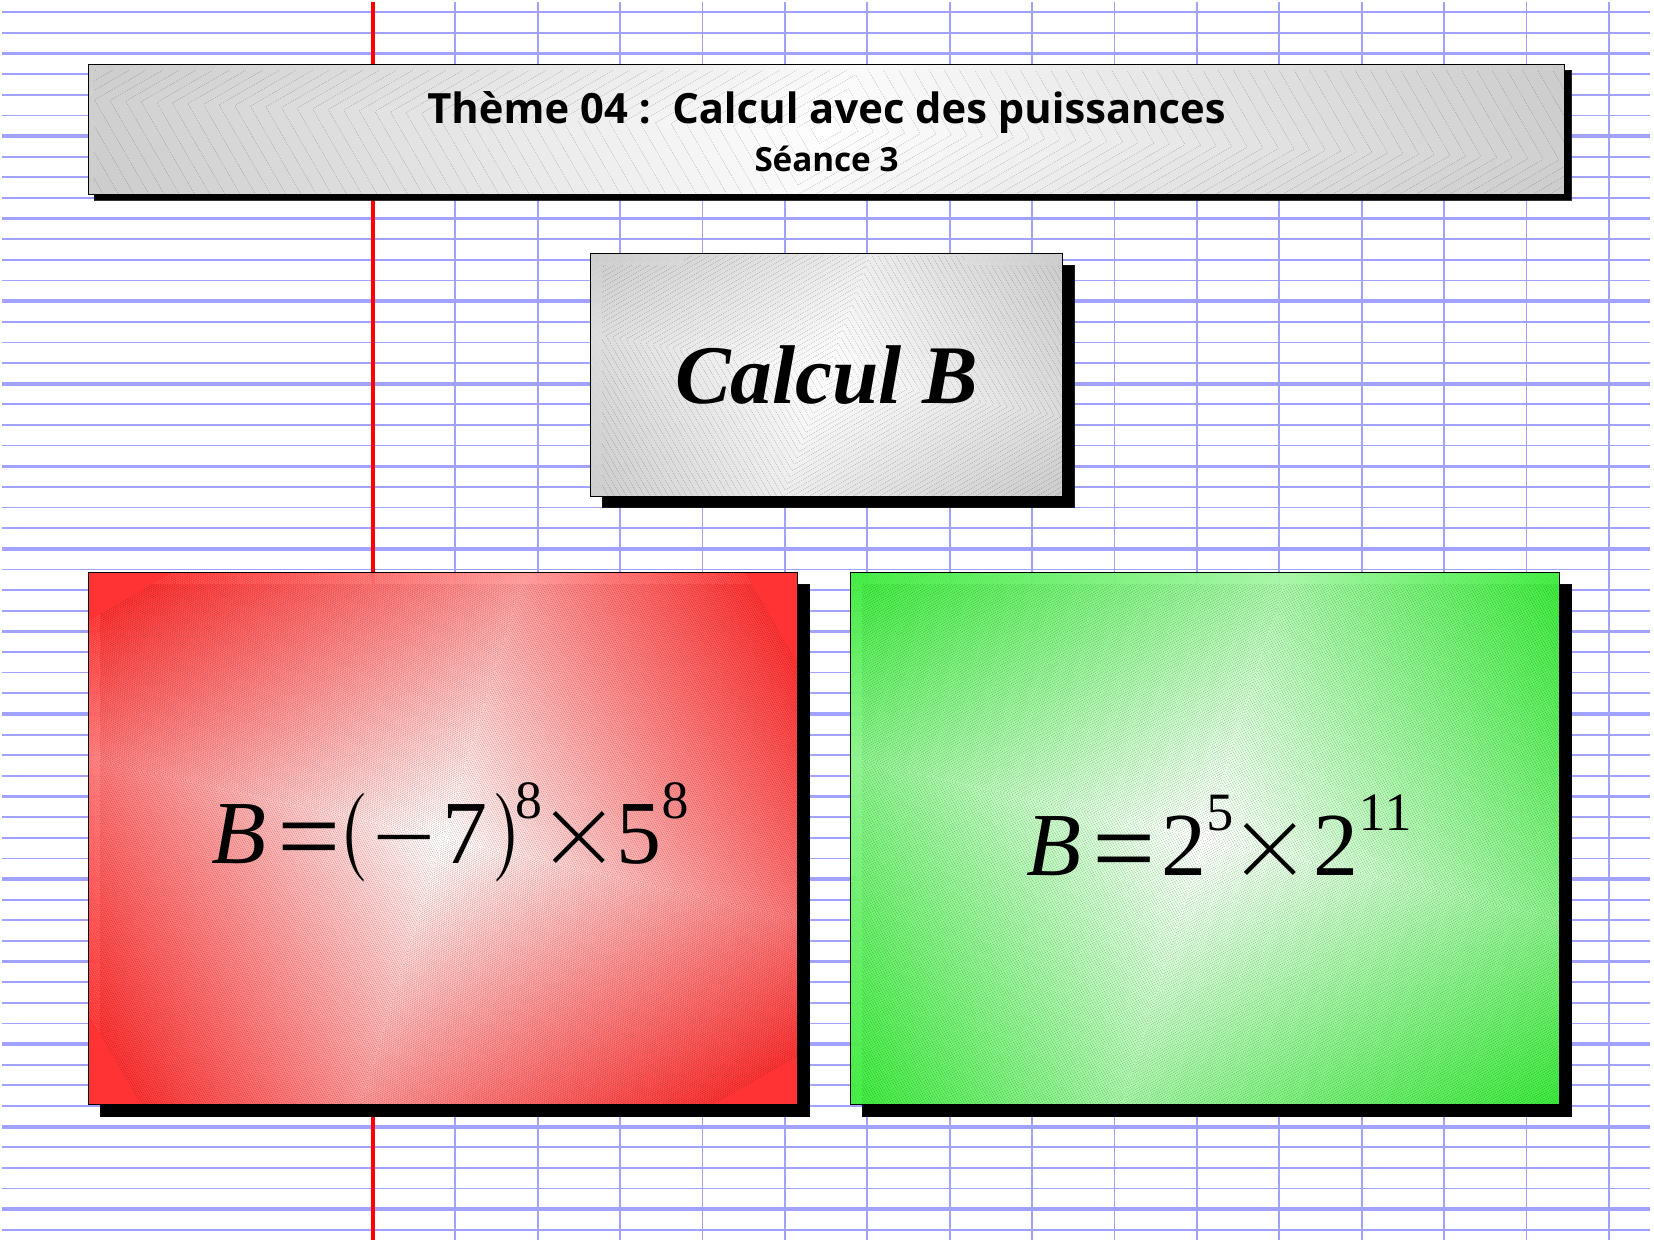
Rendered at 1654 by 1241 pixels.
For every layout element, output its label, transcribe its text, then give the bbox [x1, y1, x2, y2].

chart [998, 779, 1433, 895]
chart [183, 767, 713, 884]
picture [0, 0, 1654, 1241]
text_box [88, 572, 798, 1105]
text_box [850, 572, 1560, 1105]
text_box Calcul B [590, 253, 1063, 497]
text_box Thème 04 : Calcul avec des puissances Séance 3 [88, 64, 1565, 195]
